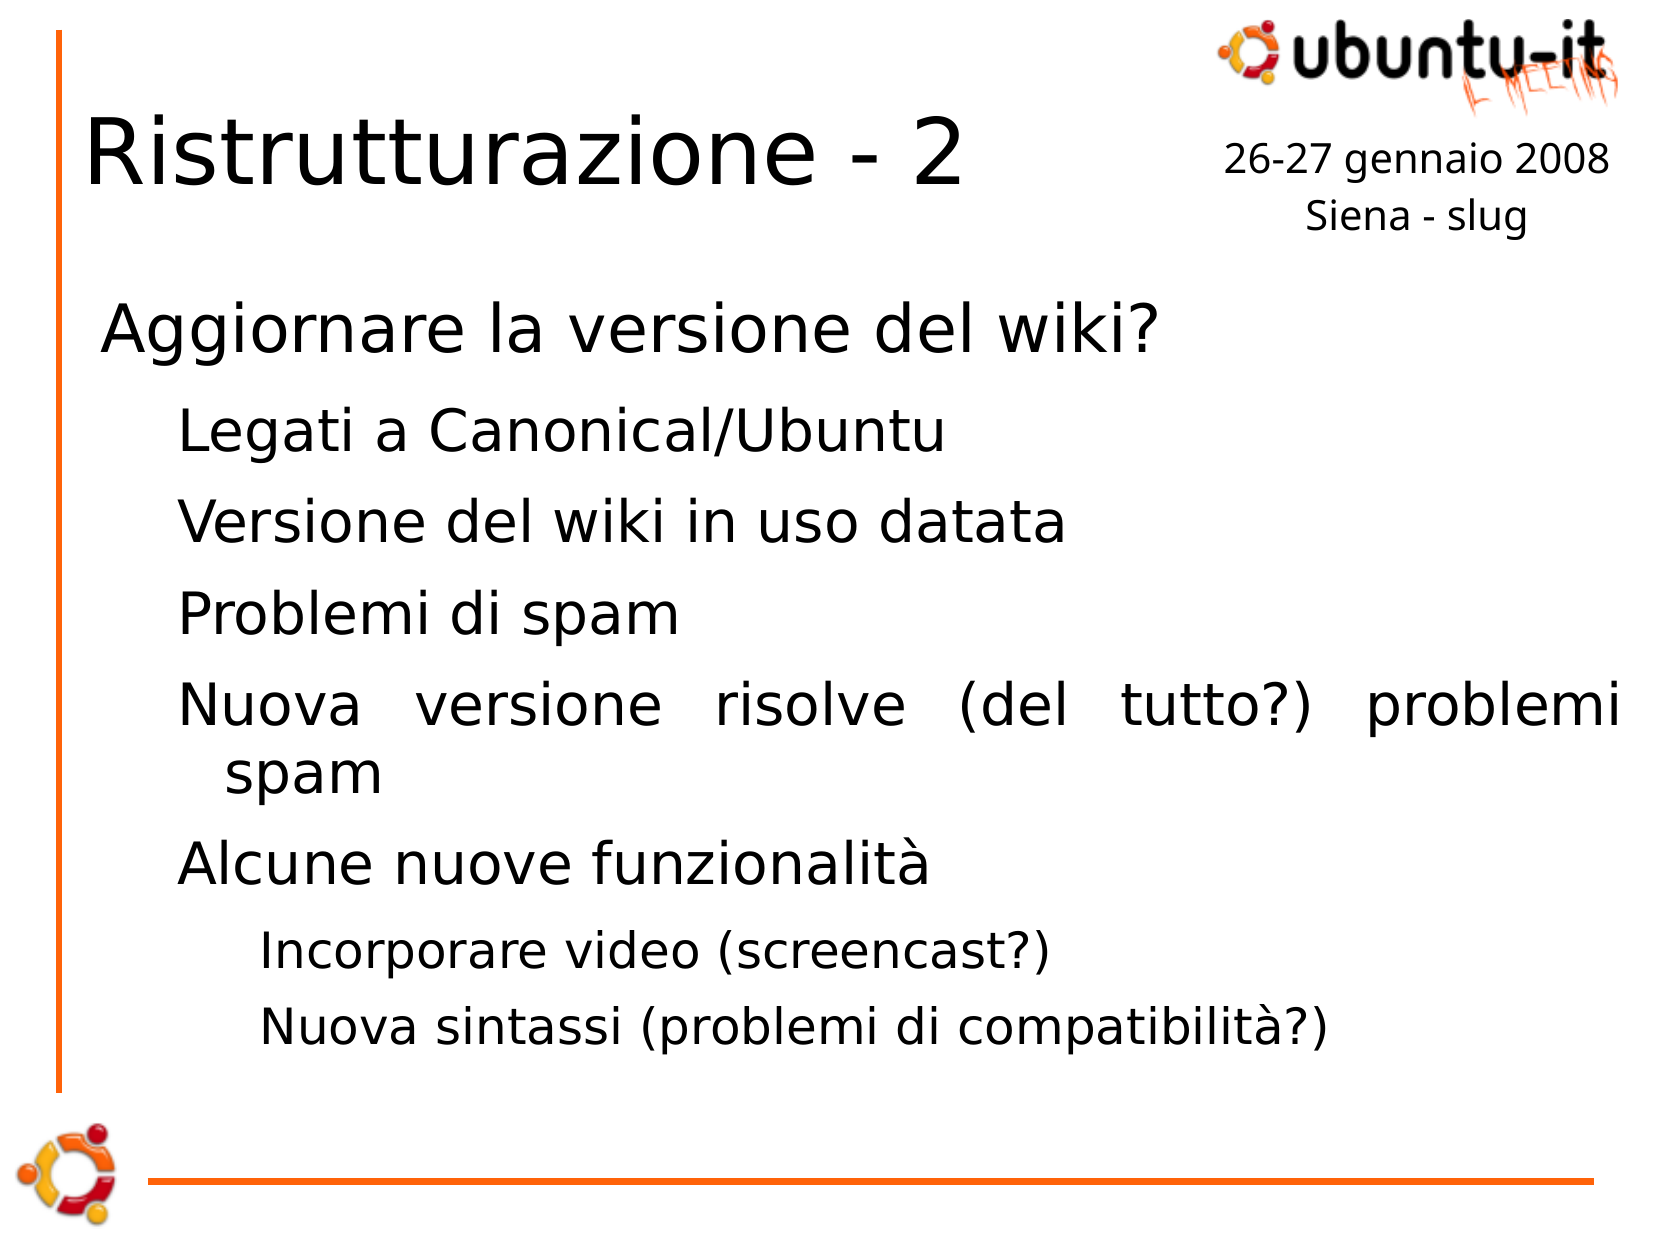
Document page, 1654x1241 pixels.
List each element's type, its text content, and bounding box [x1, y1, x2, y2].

list Aggiornare la versione del wiki? Legati a Canonical/Ubuntu Versione del wiki in uso datata Problemi di spam Nuova versione risolve (del tutto?) problemi spam Alcune nuove funzionalità Incorporare video (screencast?) Nuova sintassi (problemi di compatibilità?) [82, 290, 1625, 1123]
picture [14, 1122, 119, 1229]
title Ristrutturazione - 2 [82, 56, 1571, 250]
picture [1210, 19, 1628, 119]
